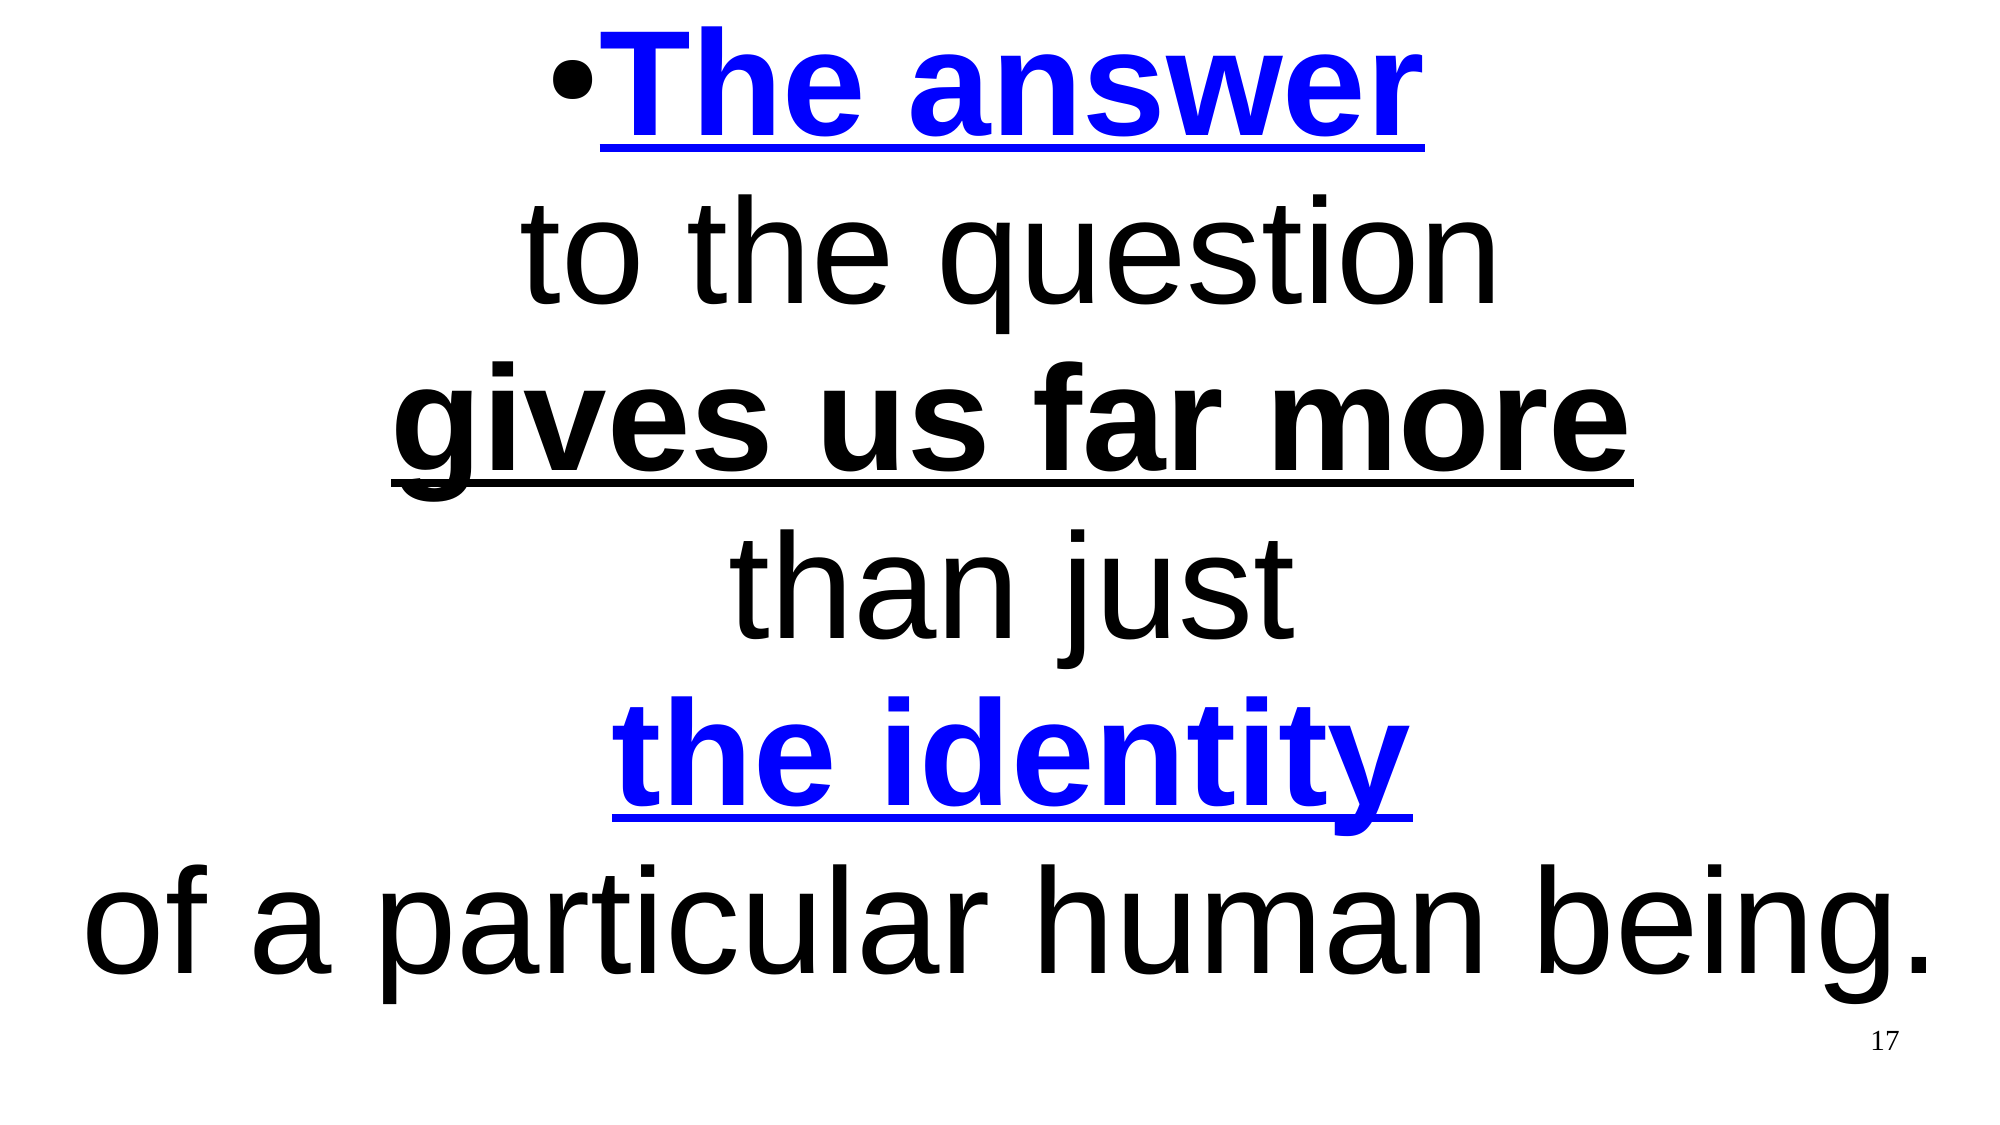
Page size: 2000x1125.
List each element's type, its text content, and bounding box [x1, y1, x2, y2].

list The answer to the question gives us far more than just the identity of a particular human being. [0, 0, 1996, 1123]
